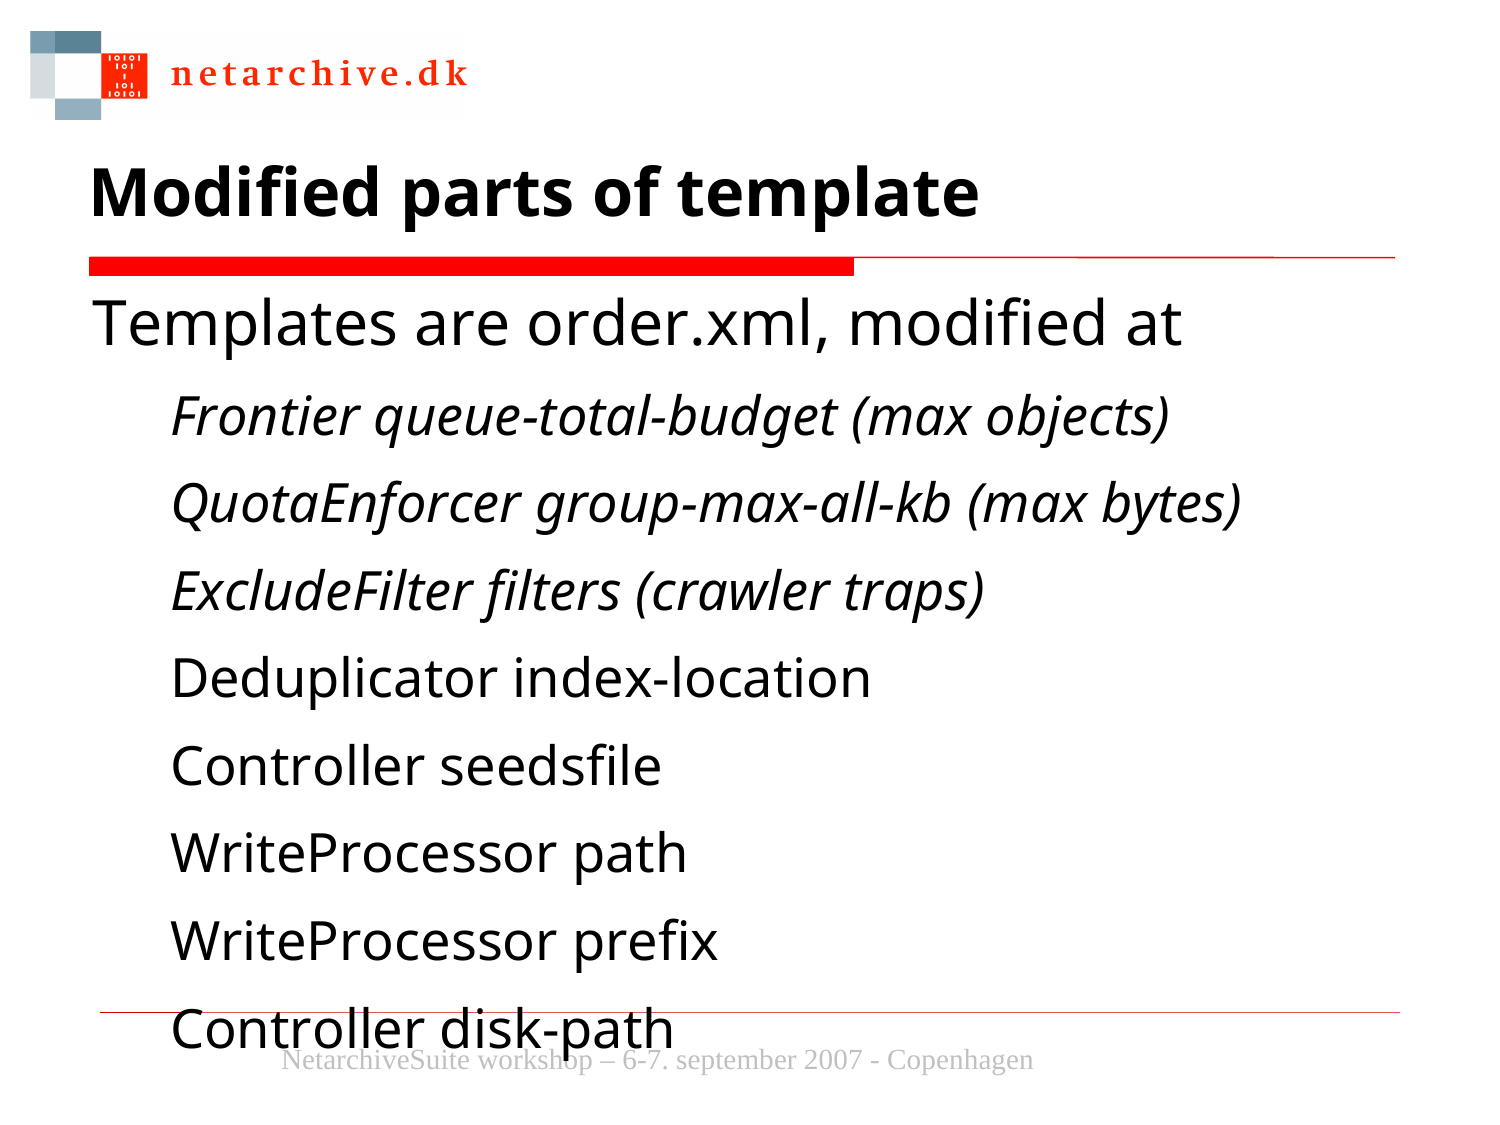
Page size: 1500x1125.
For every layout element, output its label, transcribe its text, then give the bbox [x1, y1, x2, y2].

list Templates are order.xml, modified at Frontier queue-total-budget (max objects) QuotaEnforcer group-max-all-kb (max bytes) ExcludeFilter filters (crawler traps) Deduplicator index-location Controller seedsfile WriteProcessor path WriteProcessor prefix Controller disk-path [92, 278, 1406, 988]
picture [29, 31, 467, 120]
title Modified parts of template [88, 137, 1401, 244]
